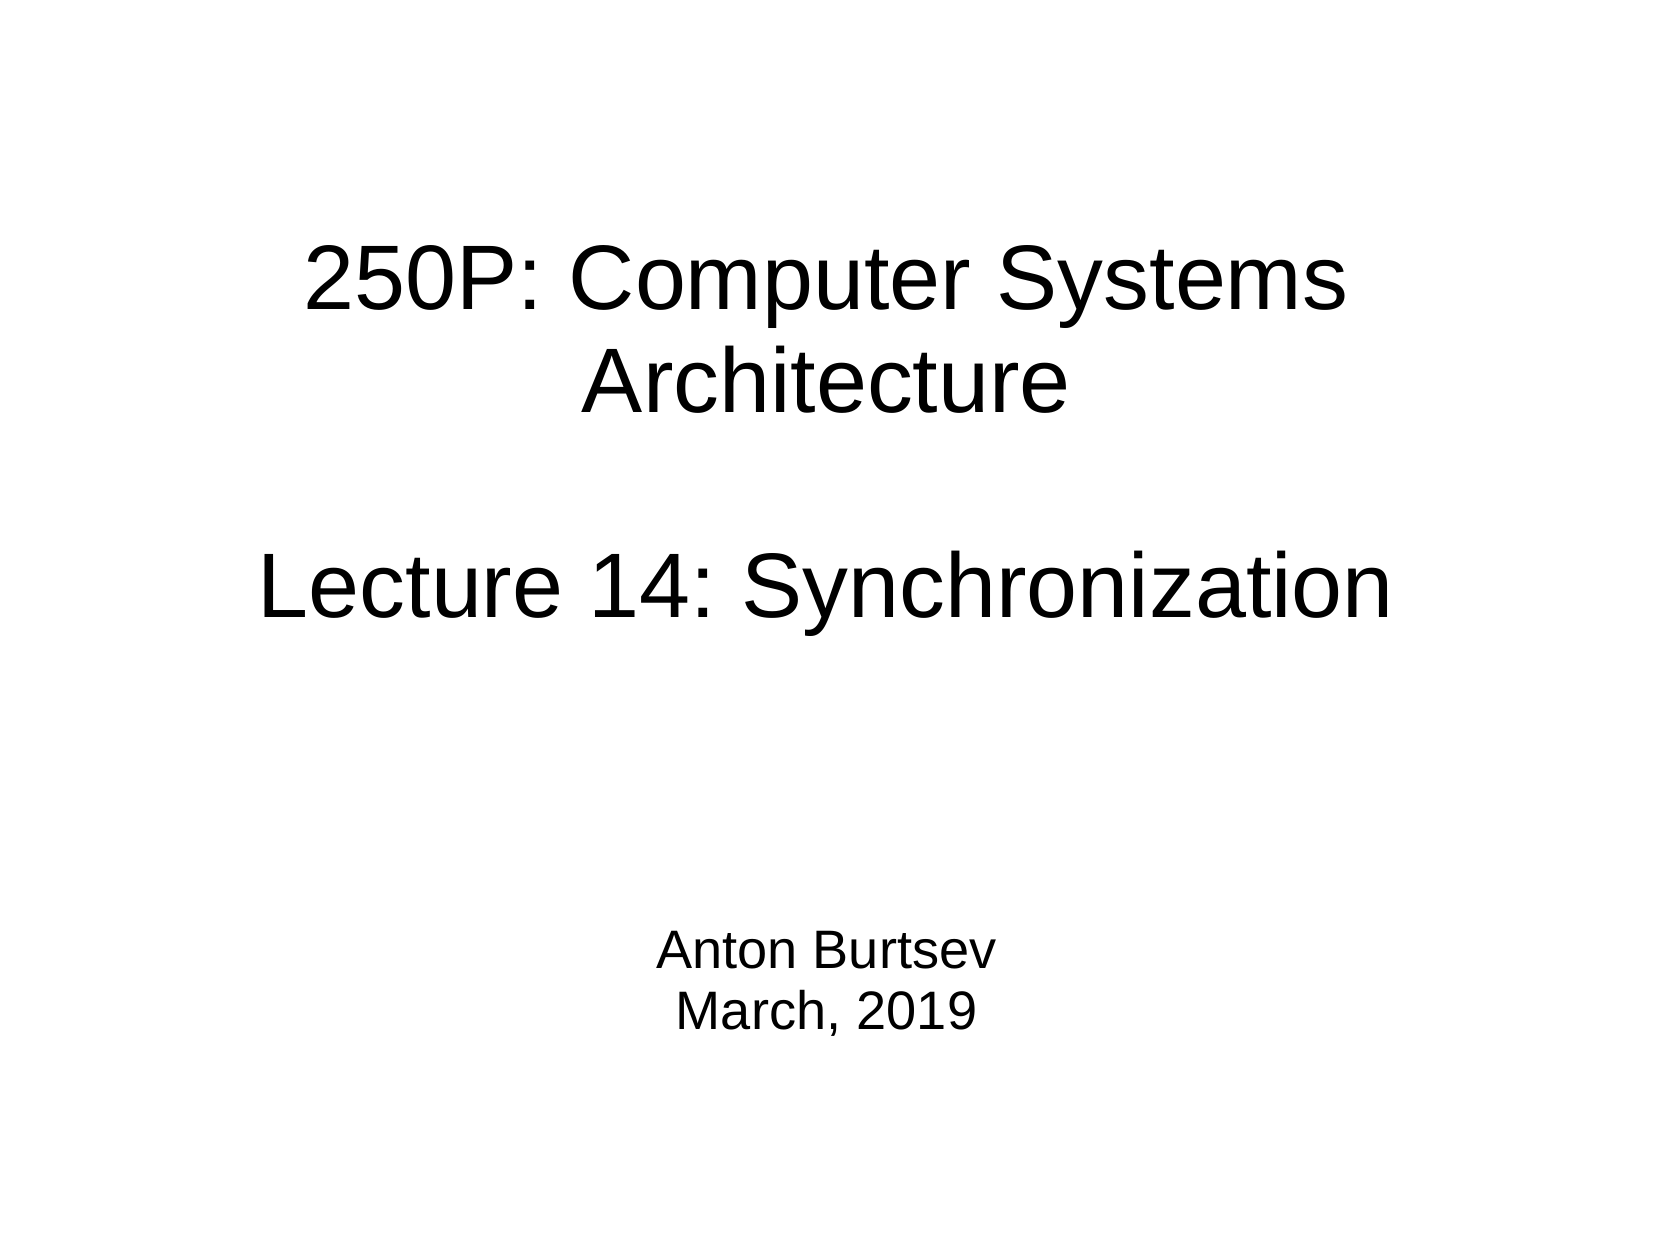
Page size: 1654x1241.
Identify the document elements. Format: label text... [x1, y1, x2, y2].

title 250P: Computer Systems Architecture Lecture 14: Synchronization [82, 113, 1571, 637]
subtitle Anton Burtsev March, 2019 [82, 637, 1571, 1109]
